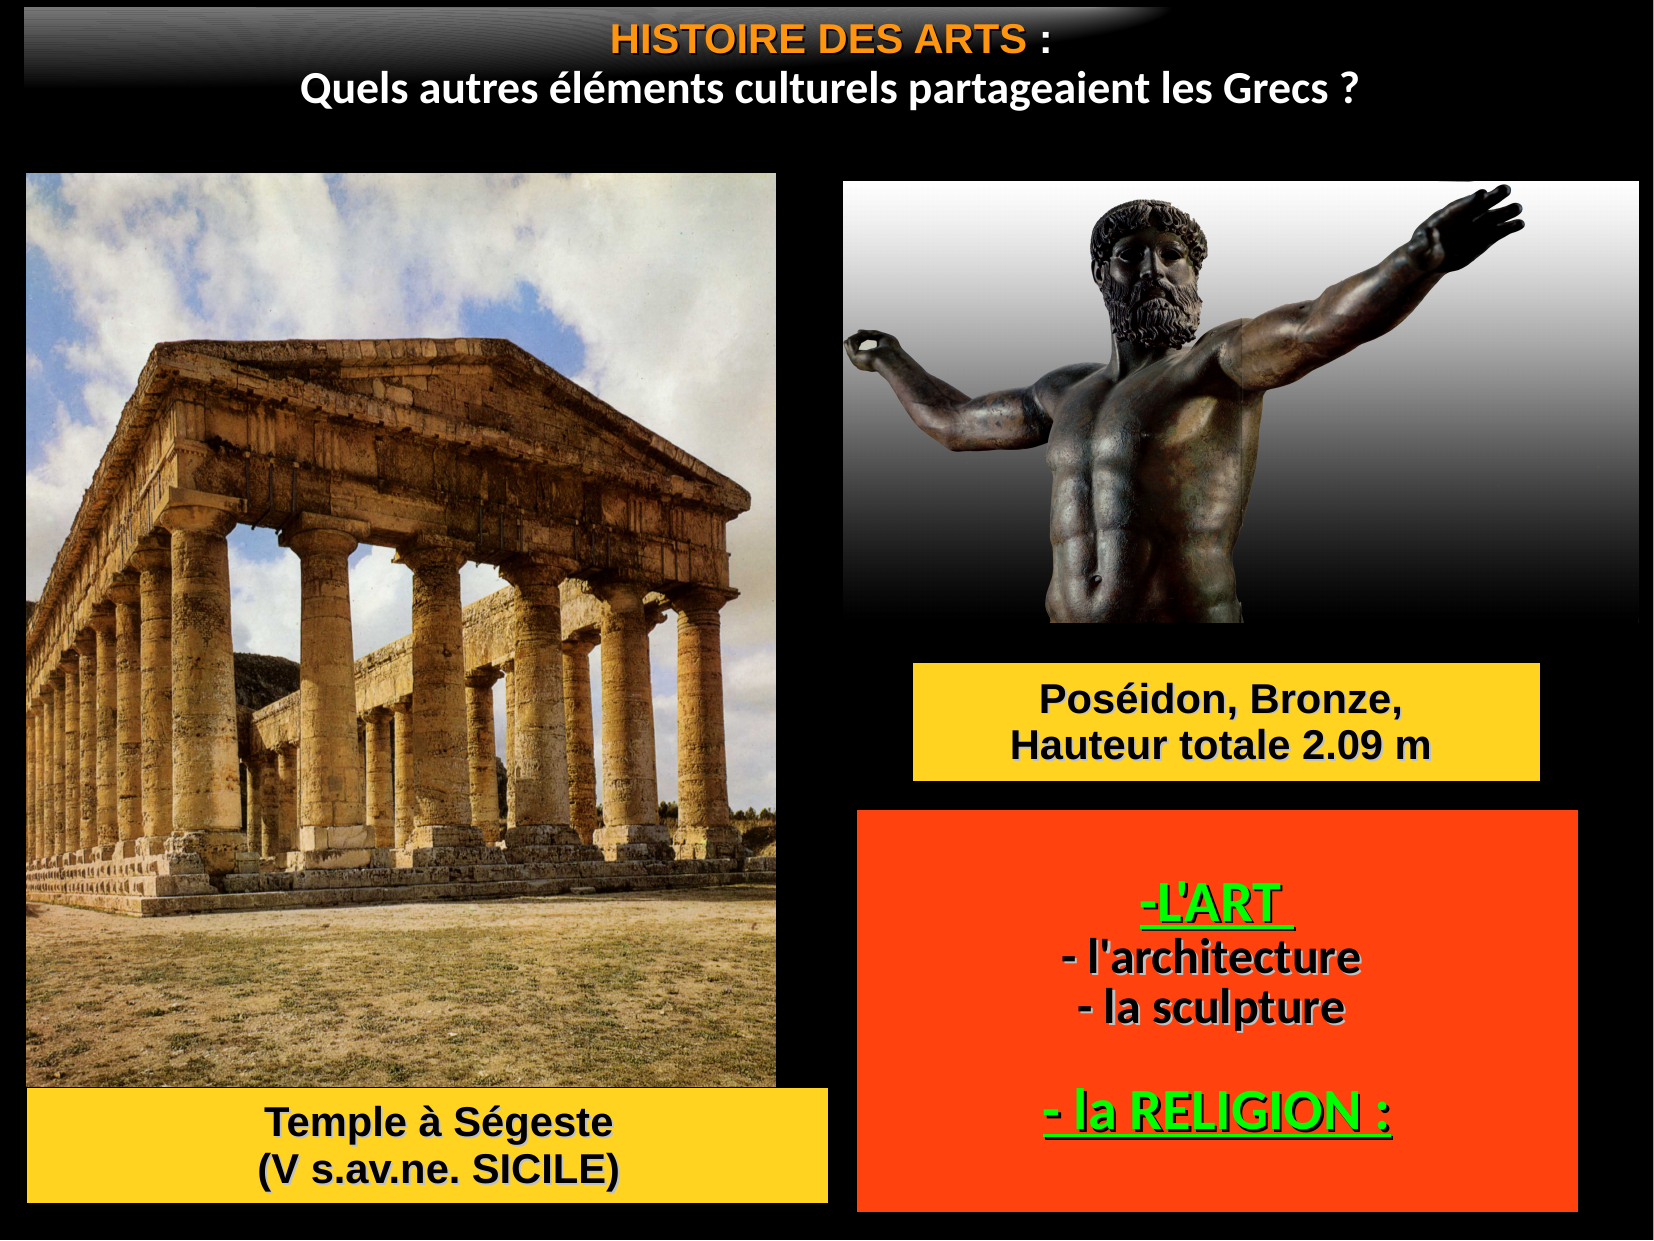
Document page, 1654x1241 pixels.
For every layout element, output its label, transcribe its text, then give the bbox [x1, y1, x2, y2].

text_box HISTOIRE DES ARTS : Quels autres éléments culturels partageaient les Grecs ? [23, 6, 1651, 125]
text_box -L'ART - l'architecture - la sculpture - la RELIGION : [856, 809, 1579, 1213]
text_box Temple à Ségeste (V s.av.ne. SICILE) [26, 1087, 829, 1204]
picture [843, 181, 1639, 623]
text_box Poséidon, Bronze, Hauteur totale 2.09 m [912, 662, 1541, 782]
picture [26, 173, 776, 1087]
